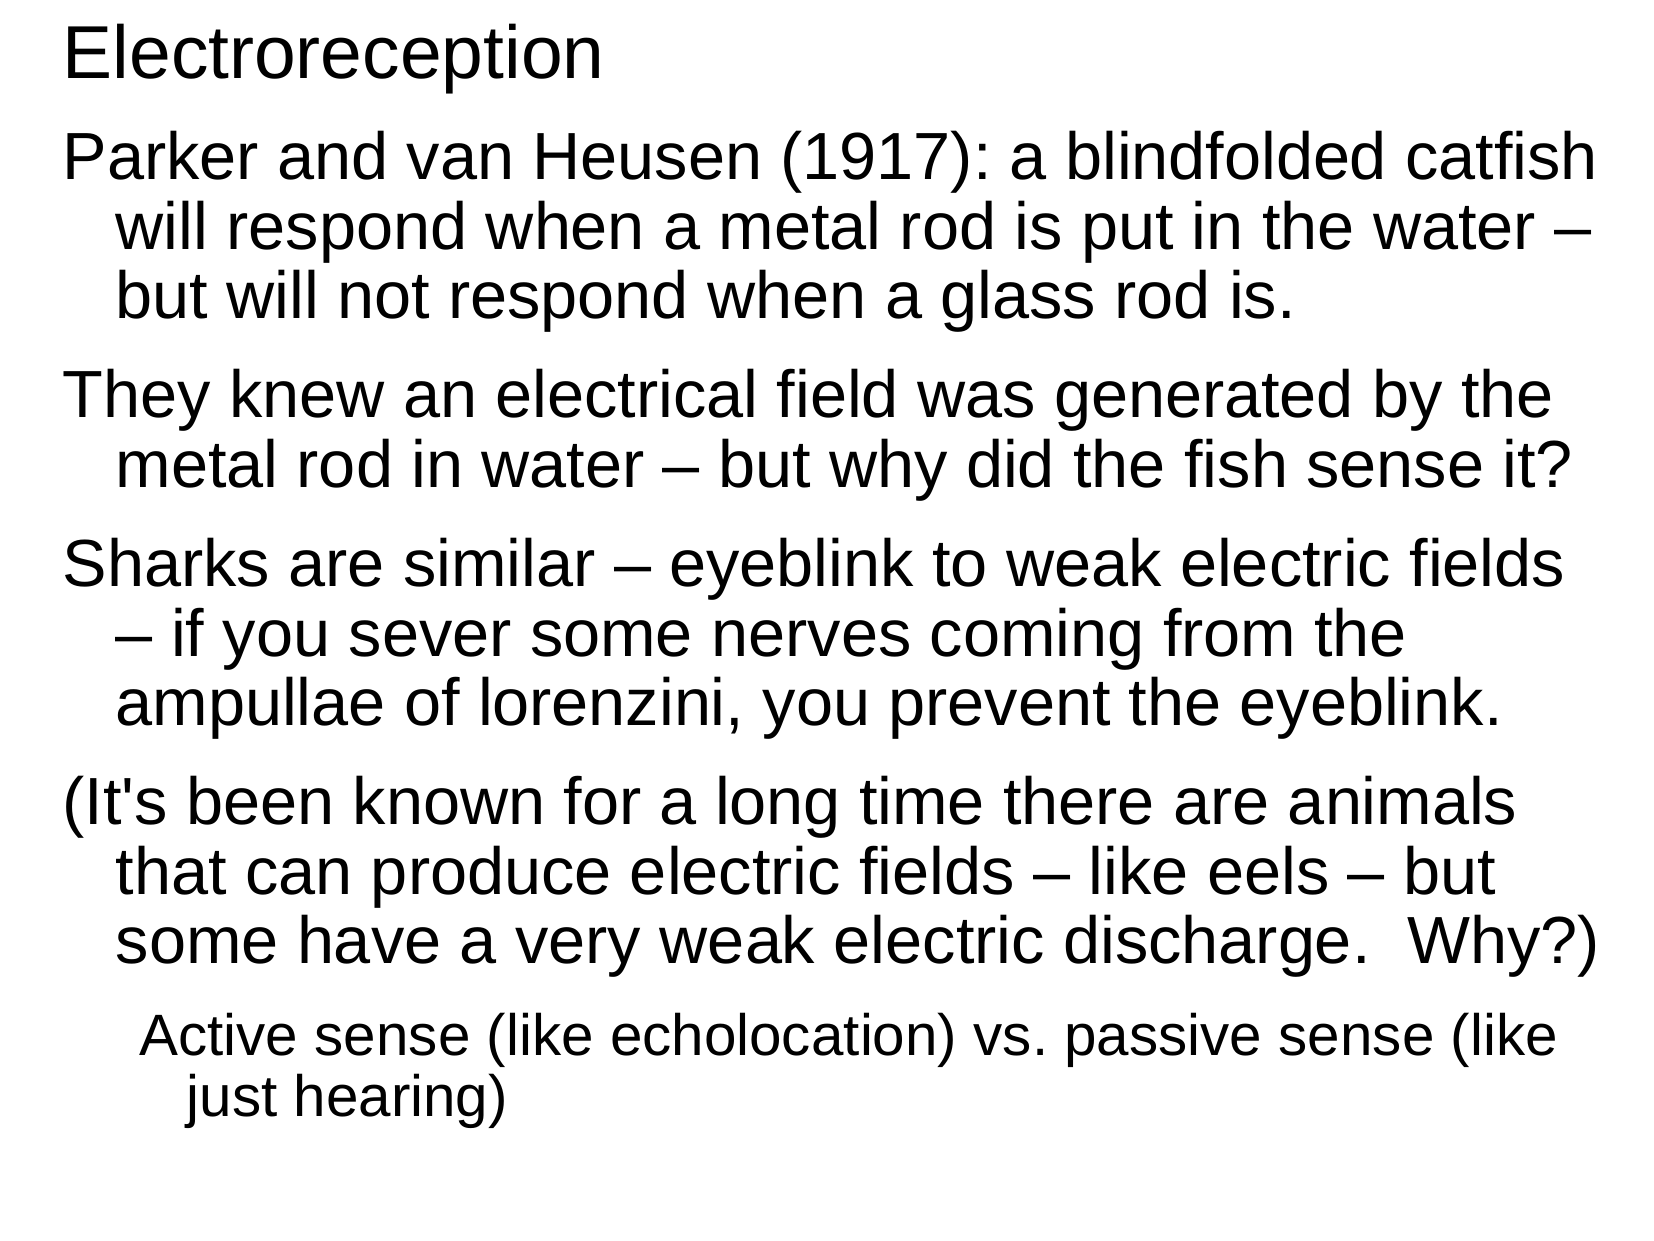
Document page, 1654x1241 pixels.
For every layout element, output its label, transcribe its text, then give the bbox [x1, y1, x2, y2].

list Electroreception Parker and van Heusen (1917): a blindfolded catfish will respond when a metal rod is put in the water – but will not respond when a glass rod is. They knew an electrical field was generated by the metal rod in water – but why did the fish sense it? Sharks are similar – eyeblink to weak electric fields – if you sever some nerves coming from the ampullae of lorenzini, you prevent the eyeblink. (It's been known for a long time there are animals that can produce electric fields – like eels – but some have a very weak electric discharge. Why?) Active sense (like echolocation) vs. passive sense (like just hearing) [45, 16, 1613, 1134]
